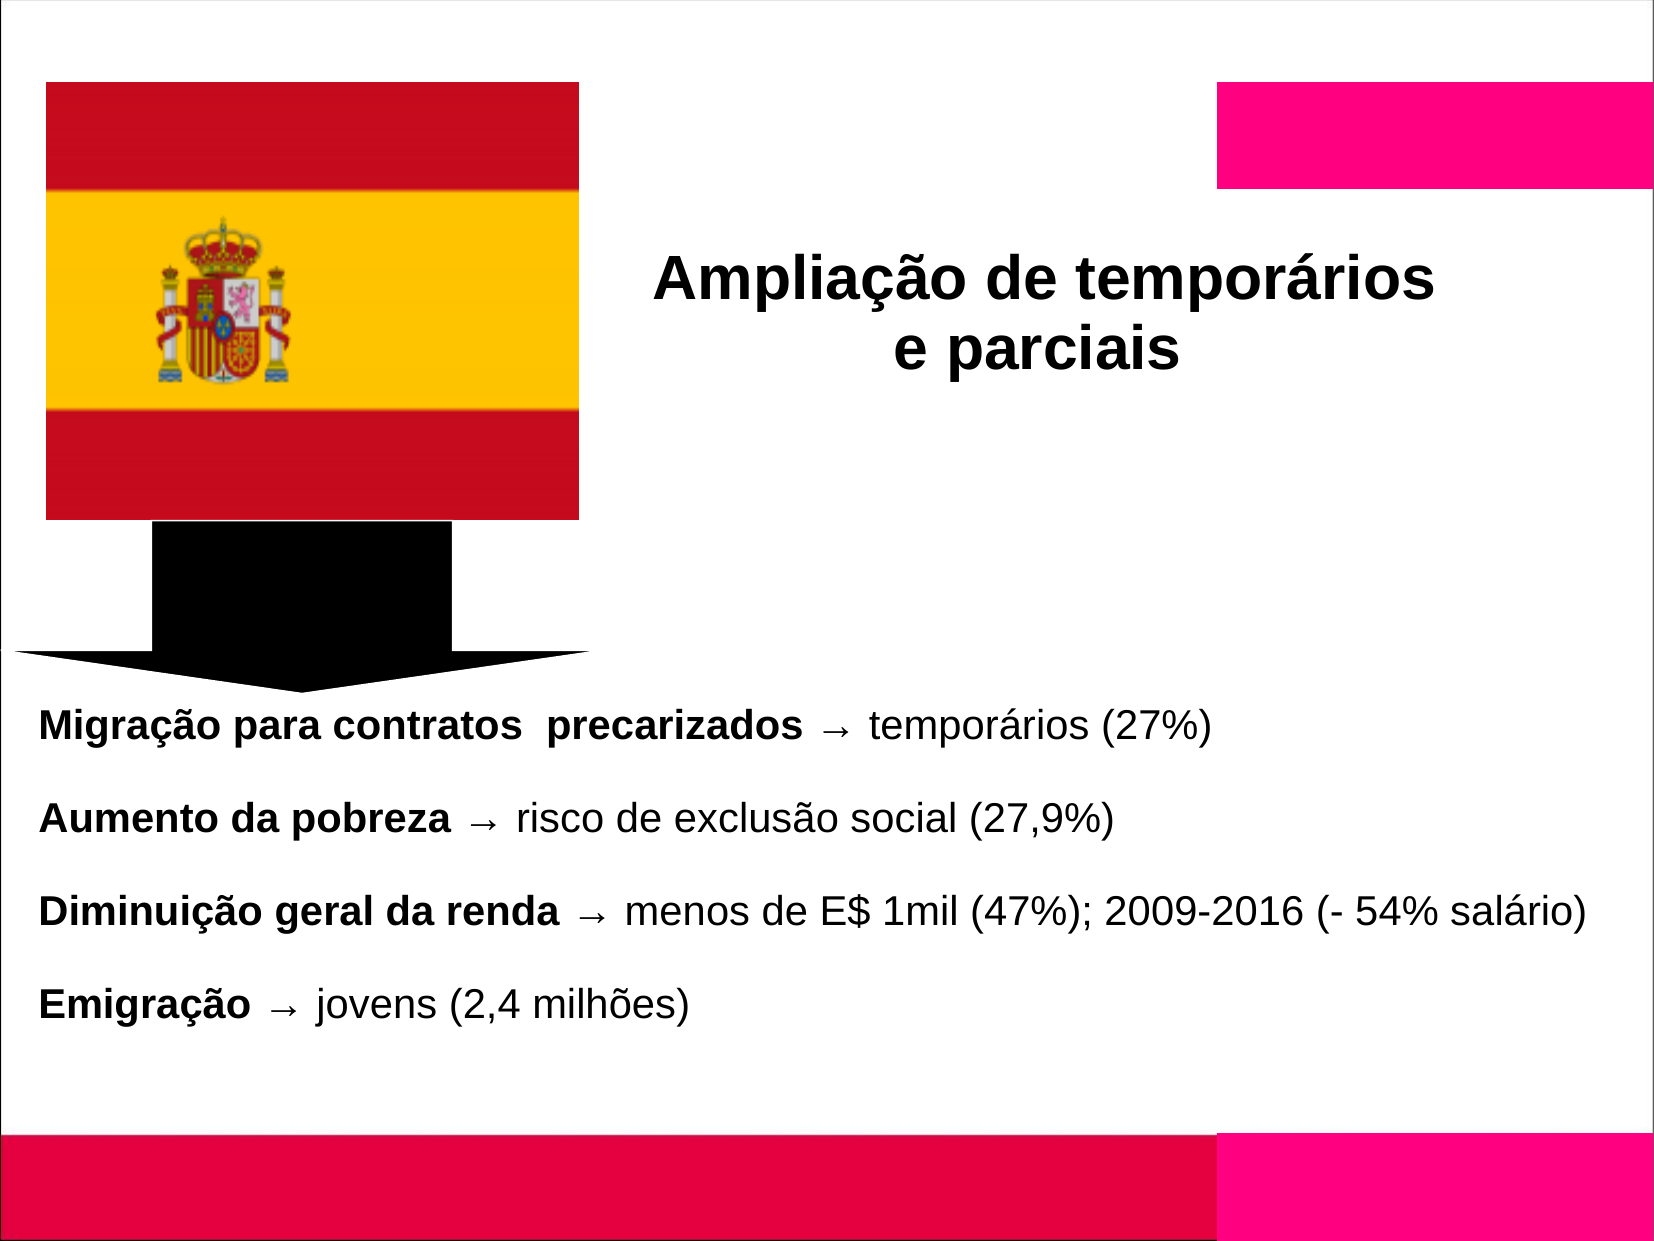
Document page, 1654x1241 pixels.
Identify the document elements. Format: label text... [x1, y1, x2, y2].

picture [0, 0, 1654, 692]
text_box Migração para contratos precarizados → temporários (27%) Aumento da pobreza → risco de exclusão social (27,9%) Diminuição geral da renda → menos de E$ 1mil (47%); 2009-2016 (- 54% salário) Emigração → jovens (2,4 milhões) [23, 692, 1654, 1095]
picture [0, 651, 1654, 1241]
text_box [0, 520, 604, 692]
text_box Ampliação de temporários e parciais [637, 232, 1607, 426]
